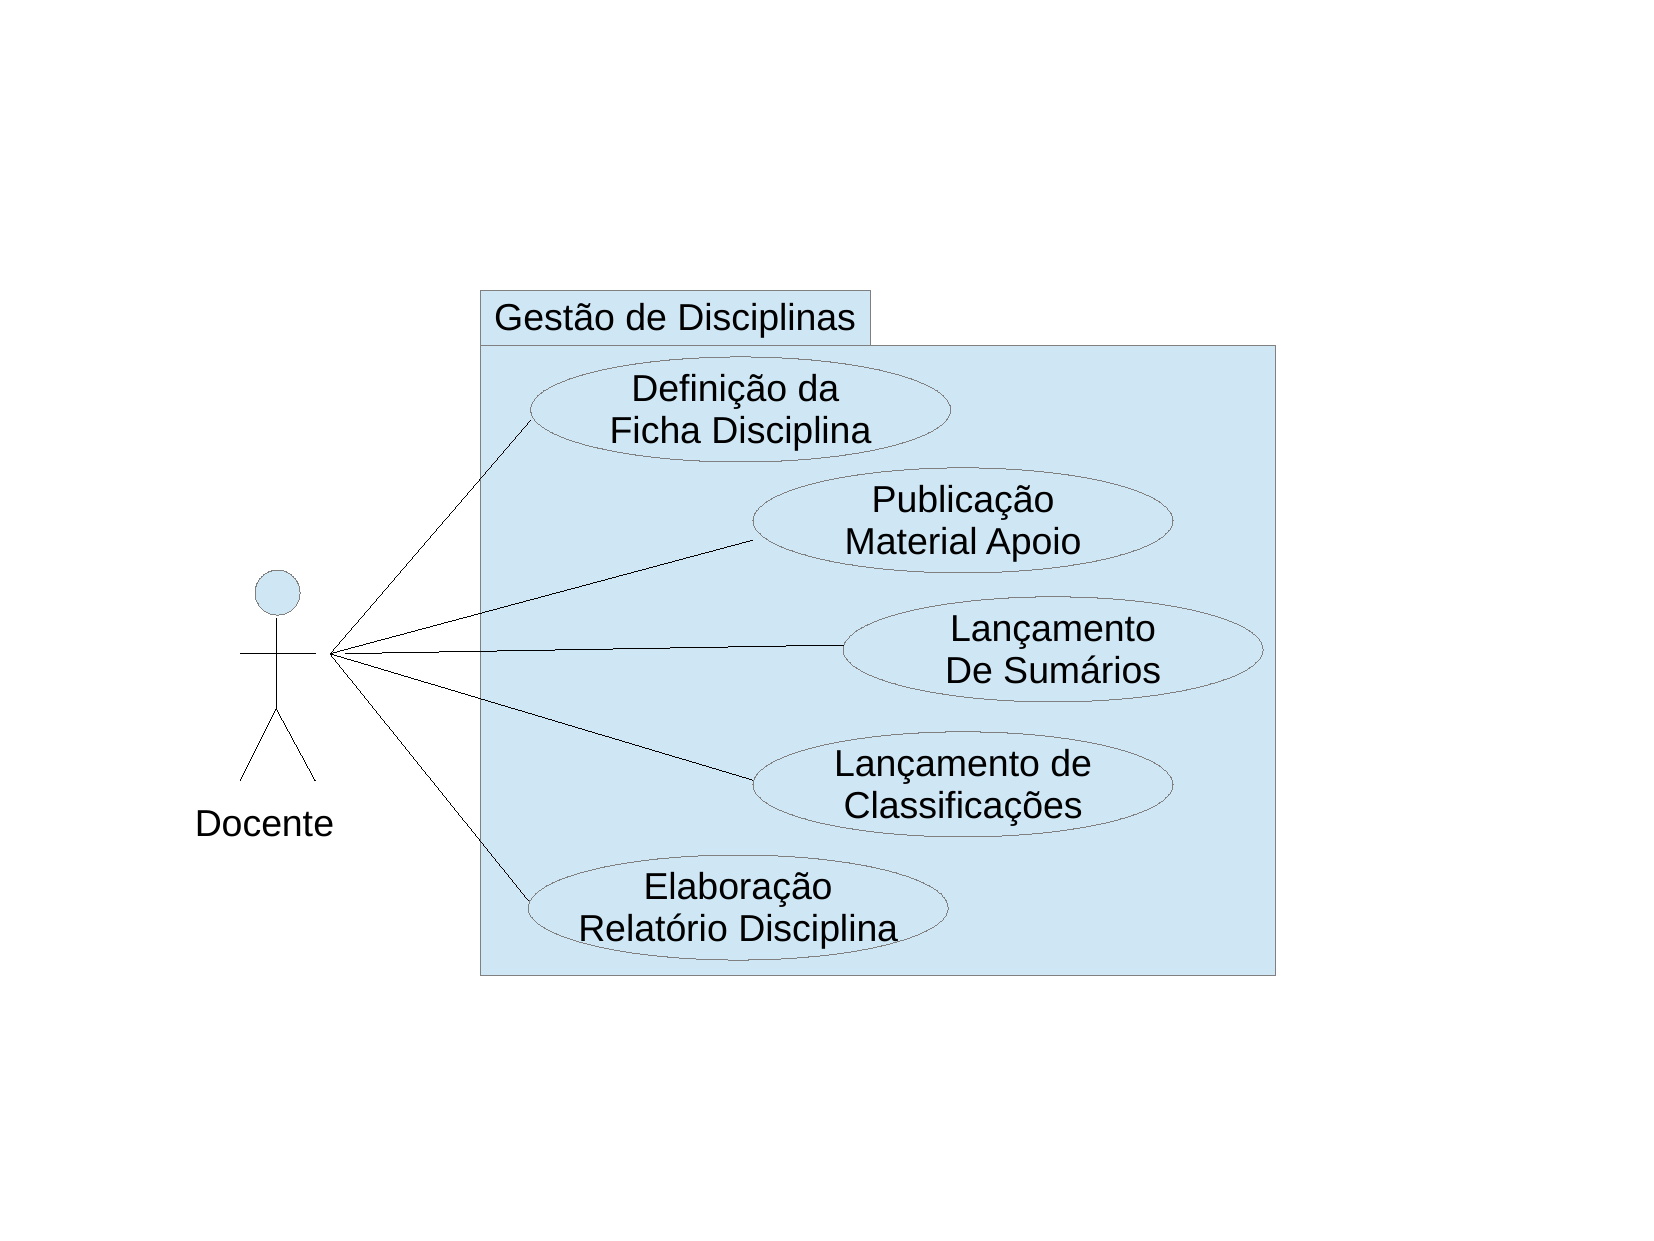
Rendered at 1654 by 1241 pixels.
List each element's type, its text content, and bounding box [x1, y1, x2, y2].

text_box Lançamento De Sumários [843, 596, 1264, 702]
text_box Definição da Ficha Disciplina [530, 356, 951, 462]
text_box Docente [180, 795, 361, 852]
text_box Elaboração Relatório Disciplina [528, 855, 949, 961]
text_box [255, 570, 301, 616]
text_box Publicação Material Apoio [752, 467, 1174, 573]
text_box Lançamento de Classificações [752, 731, 1174, 837]
text_box Gestão de Disciplinas [480, 290, 871, 346]
text_box [480, 345, 1276, 976]
